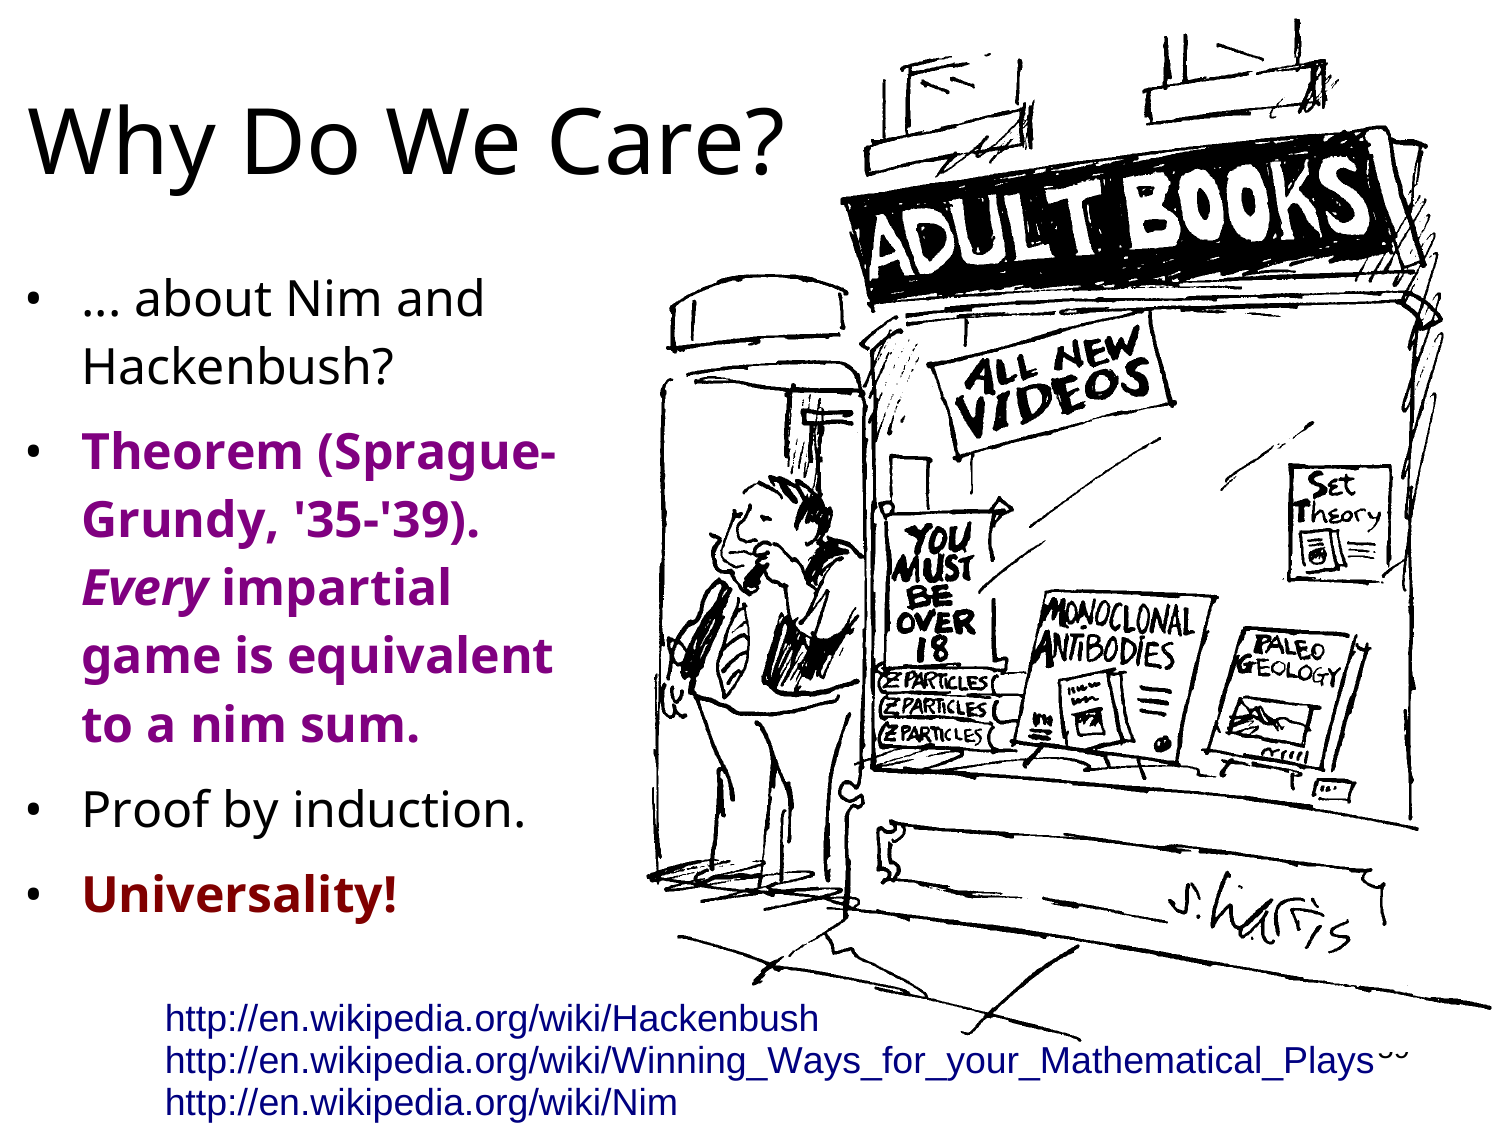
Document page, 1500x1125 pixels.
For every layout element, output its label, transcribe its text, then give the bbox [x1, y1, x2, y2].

picture [637, 0, 1500, 1052]
list ... about Nim and Hackenbush? Theorem (Sprague-Grundy, '35-'39). Every impartial game is equivalent to a nim sum. Proof by induction. Universality! [24, 262, 563, 1086]
text_box http://en.wikipedia.org/wiki/Hackenbush http://en.wikipedia.org/wiki/Winning_Ways_for_your_Mathematical_Plays http://en.wikipedia.org/wiki/Nim [150, 990, 1463, 1125]
title Why Do We Care? [24, 45, 788, 233]
